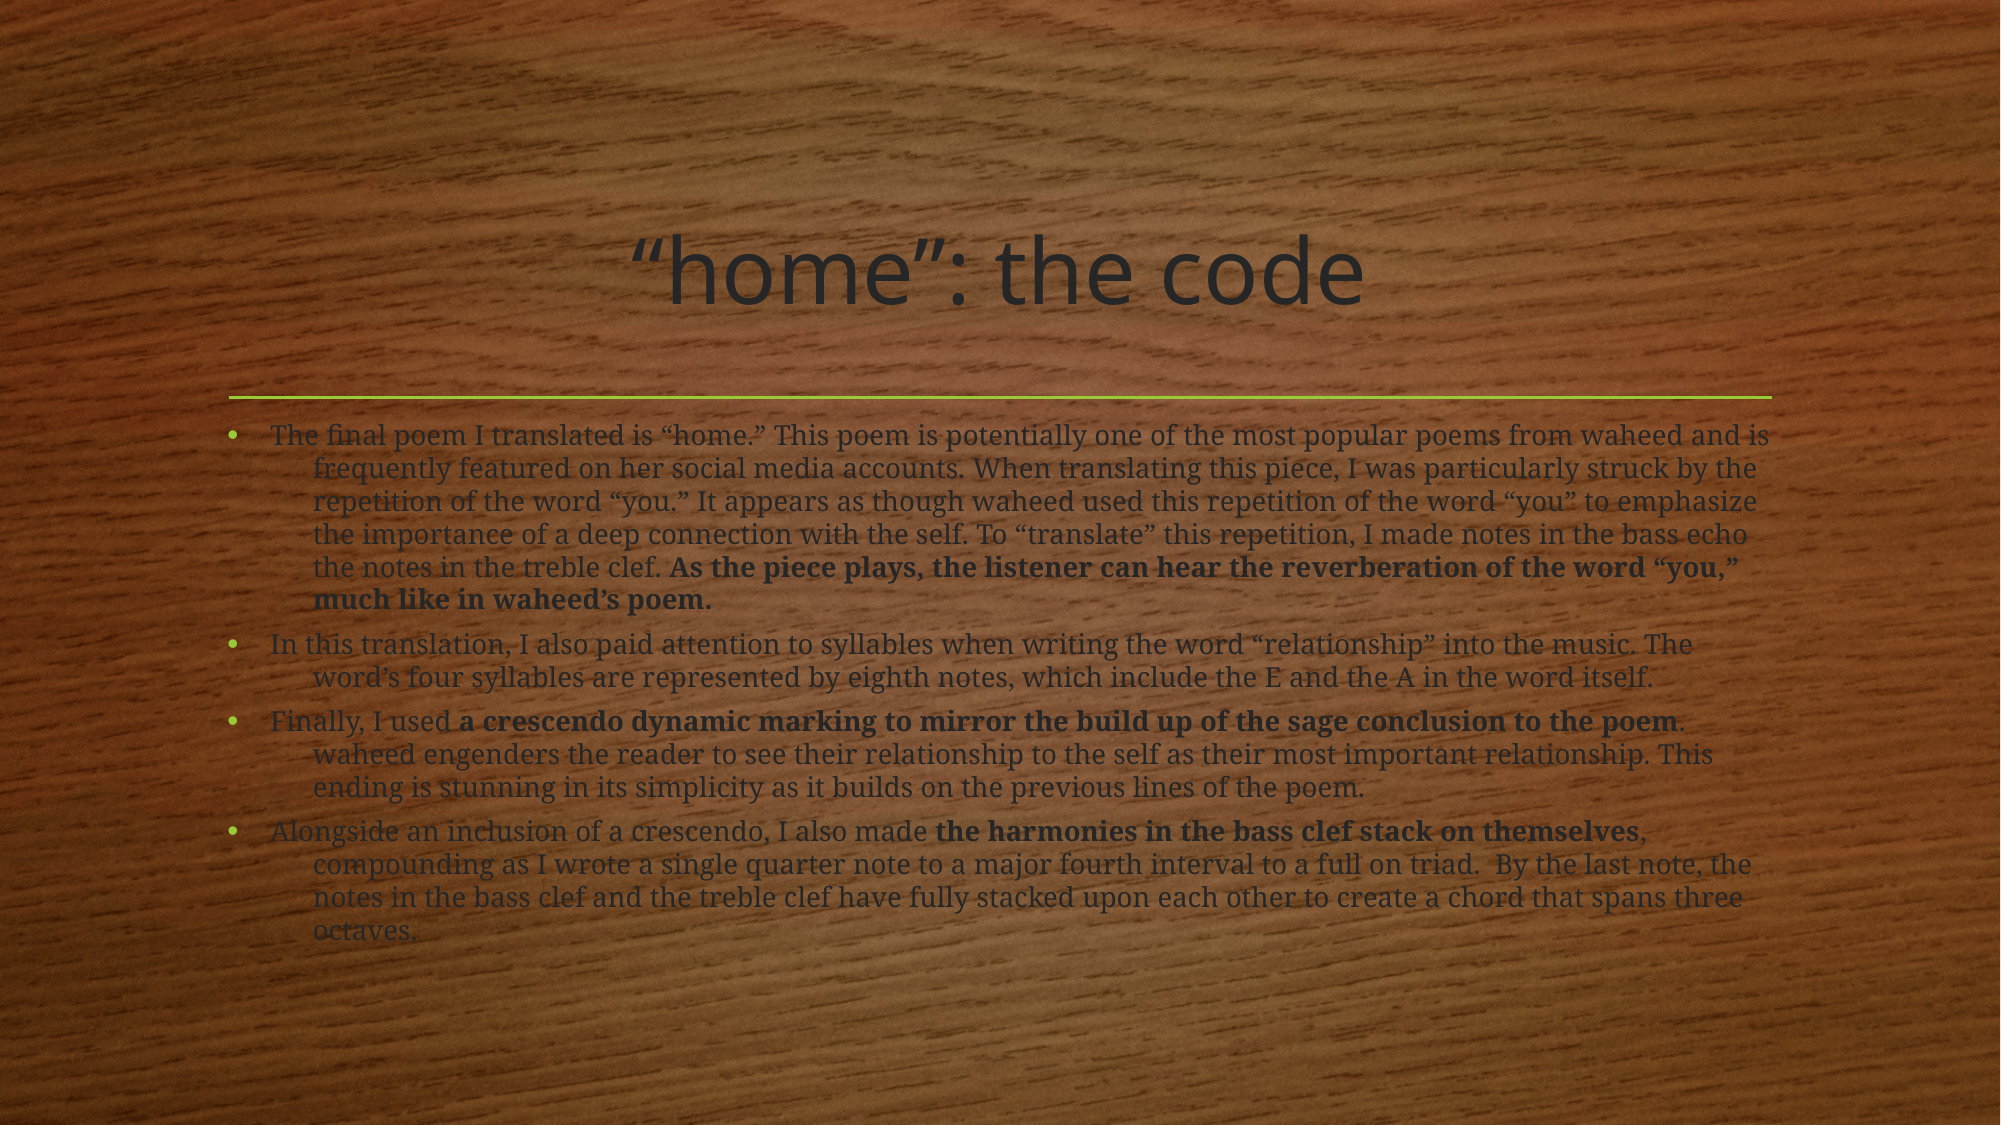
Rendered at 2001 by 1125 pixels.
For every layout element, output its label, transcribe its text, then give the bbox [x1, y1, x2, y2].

title “home”: the code [212, 161, 1788, 376]
list The final poem I translated is “home.” This poem is potentially one of the most popular poems from waheed and is frequently featured on her social media accounts. When translating this piece, I was particularly struck by the repetition of the word “you.” It appears as though waheed used this repetition of the word “you” to emphasize the importance of a deep connection with the self. To “translate” this repetition, I made notes in the bass echo the notes in the treble clef. As the piece plays, the listener can hear the reverberation of the word “you,” much like in waheed’s poem. In this translation, I also paid attention to syllables when writing the word “relationship” into the music. The word’s four syllables are represented by eighth notes, which include the E and the A in the word itself. Finally, I used a crescendo dynamic marking to mirror the build up of the sage conclusion to the poem. waheed engenders the reader to see their relationship to the self as their most important relationship. This ending is stunning in its simplicity as it builds on the previous lines of the poem. Alongside an inclusion of a crescendo, I also made the harmonies in the bass clef stack on themselves, compounding as I wrote a single quarter note to a major fourth interval to a full on triad. By the last note, the notes in the bass clef and the treble clef have fully stacked upon each other to create a chord that spans three octaves. [212, 410, 1788, 955]
